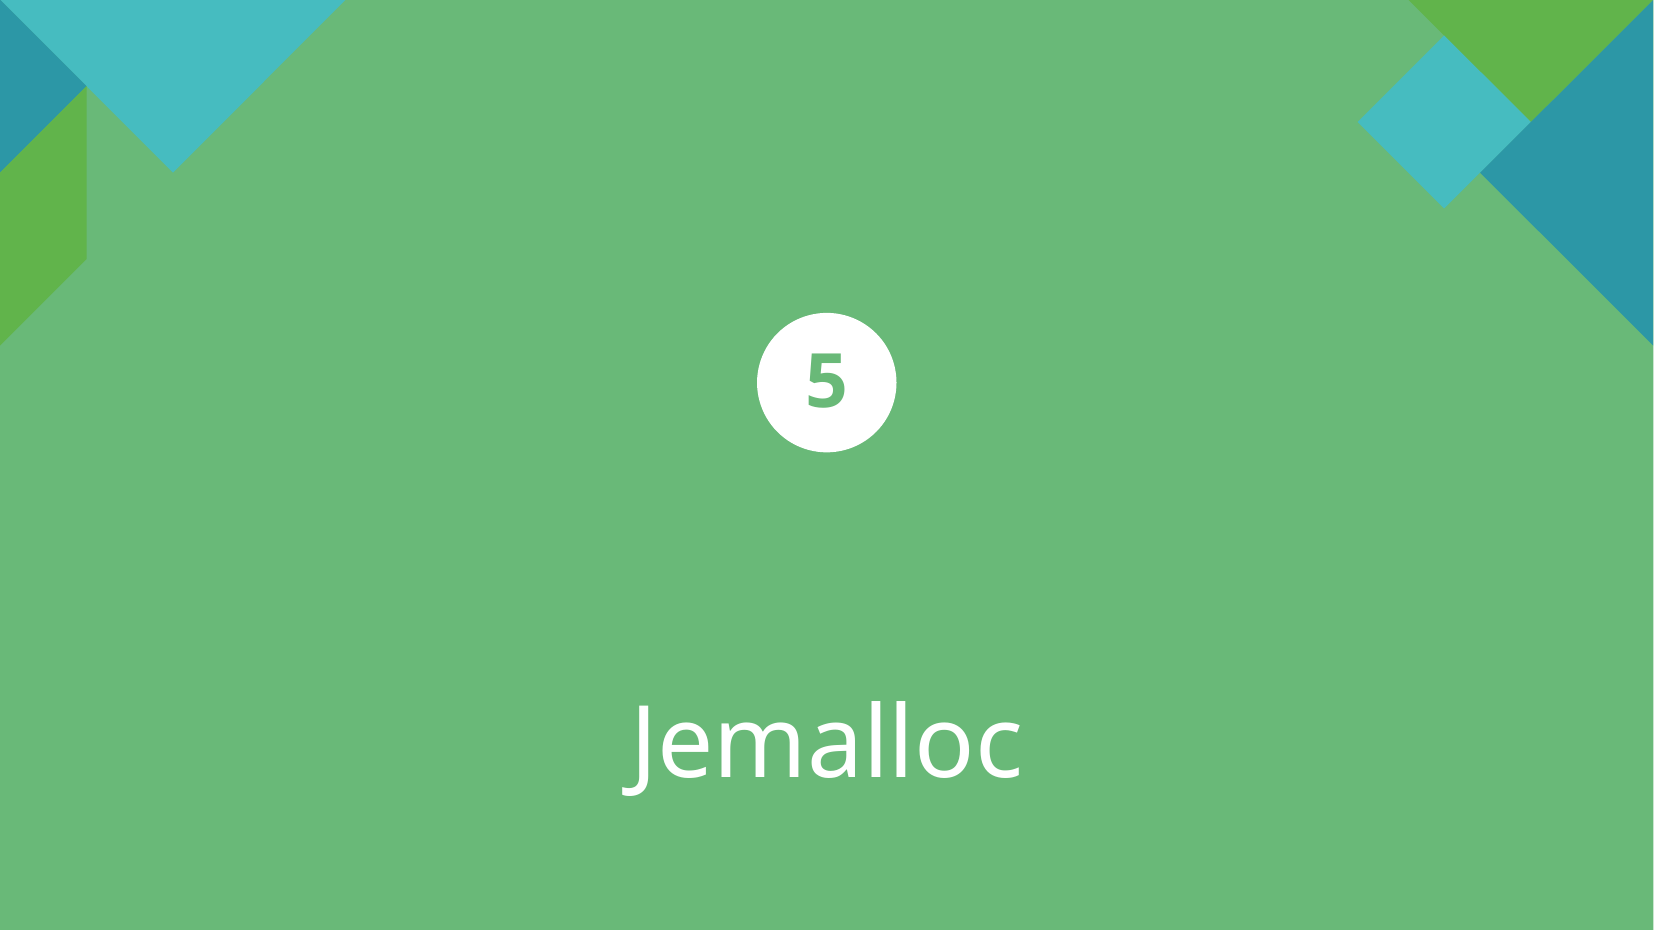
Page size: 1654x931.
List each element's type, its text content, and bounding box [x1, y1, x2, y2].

text_box [886, 345, 897, 420]
text_box [757, 346, 767, 419]
text_box [773, 427, 881, 453]
text_box 5 [767, 327, 886, 427]
title Jemalloc [59, 649, 1595, 827]
text_box [784, 312, 869, 327]
